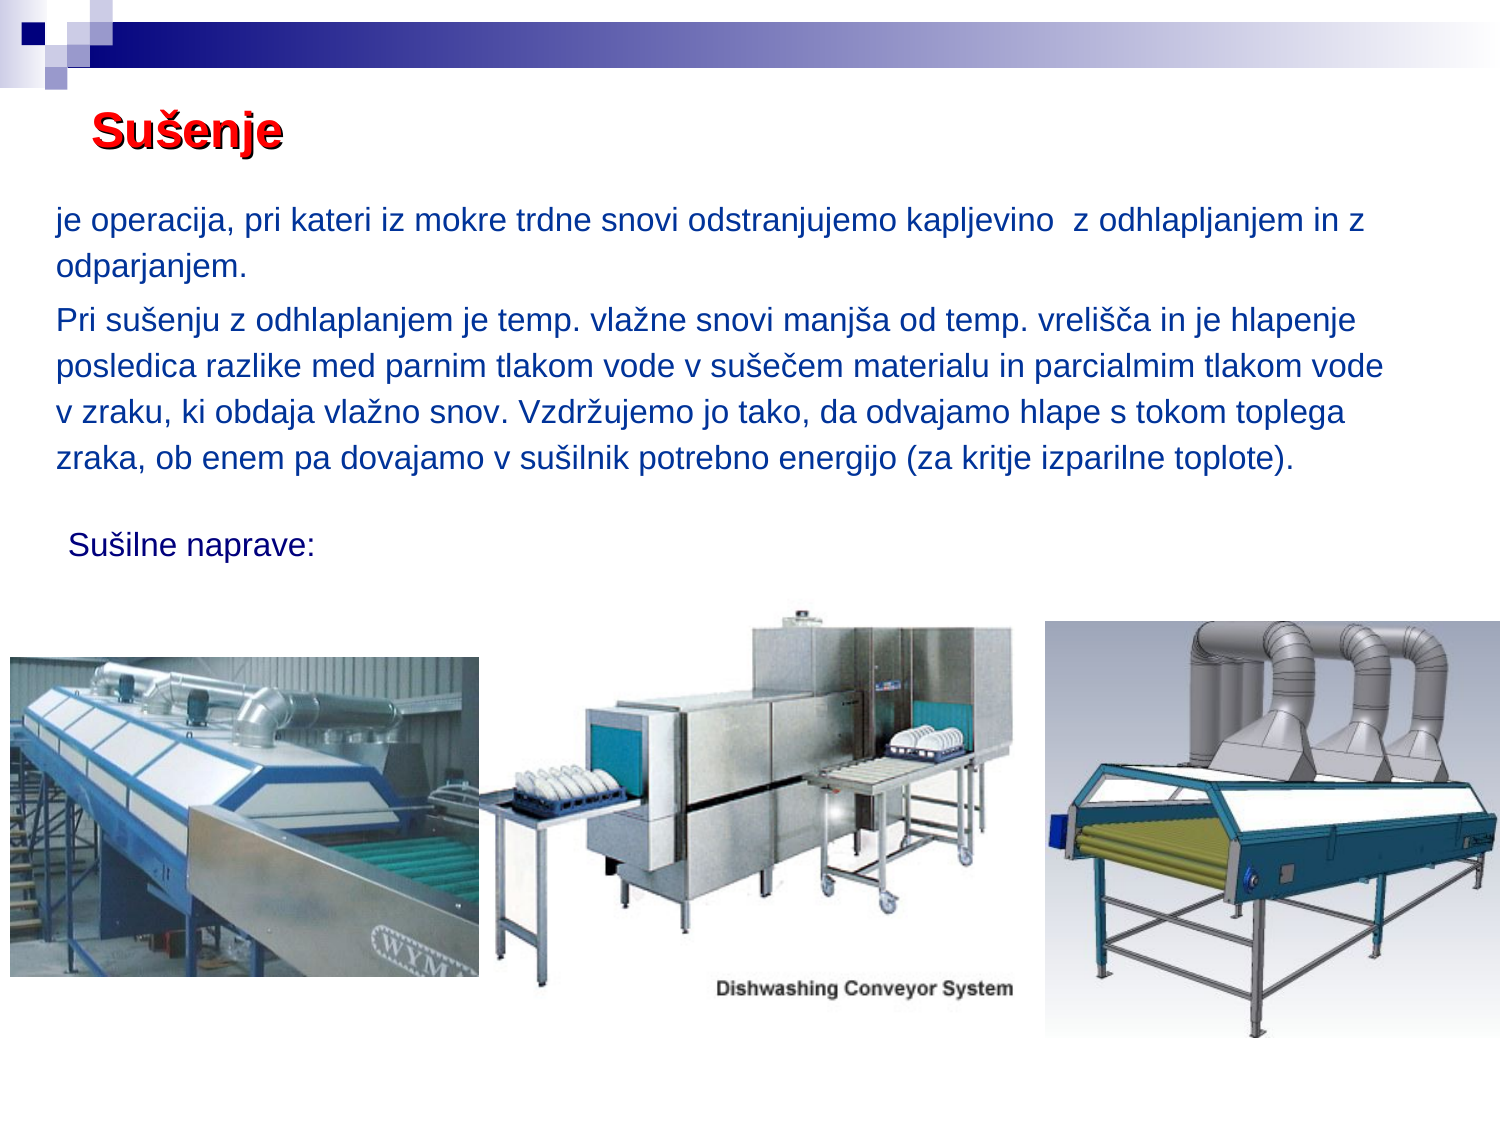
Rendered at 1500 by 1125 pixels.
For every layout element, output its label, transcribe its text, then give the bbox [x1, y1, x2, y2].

picture [10, 586, 1038, 1019]
text_box Sušilne naprave: [53, 515, 810, 571]
text_box Sušenje [76, 90, 774, 166]
text_box je operacija, pri kateri iz mokre trdne snovi odstranjujemo kapljevino z odhlapljanjem in z odparjanjem. Pri sušenju z odhlaplanjem je temp. vlažne snovi manjša od temp. vrelišča in je hlapenje posledica razlike med parnim tlakom vode v sušečem materialu in parcialmim tlakom vode v zraku, ki obdaja vlažno snov. Vzdržujemo jo tako, da odvajamo hlape s tokom toplega zraka, ob enem pa dovajamo v sušilnik potrebno energijo (za kritje izparilne toplote). [41, 184, 1412, 484]
picture [1045, 621, 1500, 1039]
